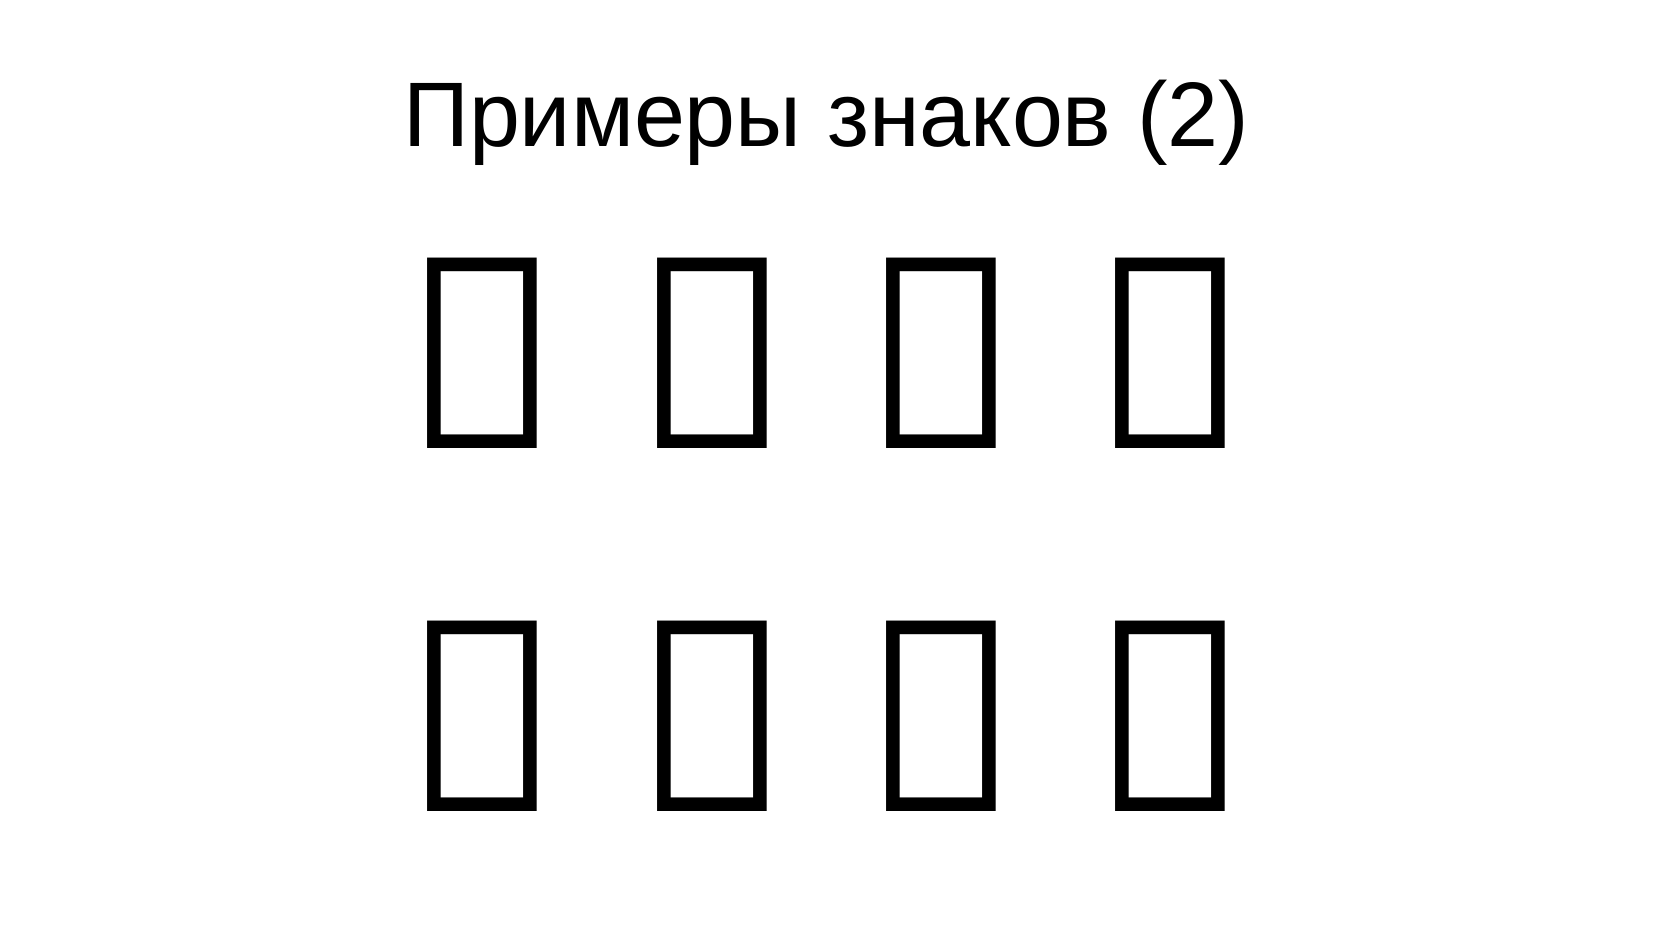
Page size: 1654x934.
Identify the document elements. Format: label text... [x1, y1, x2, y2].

title Примеры знаков (2) [82, 42, 1571, 178]
subtitle         [82, 178, 1571, 875]
